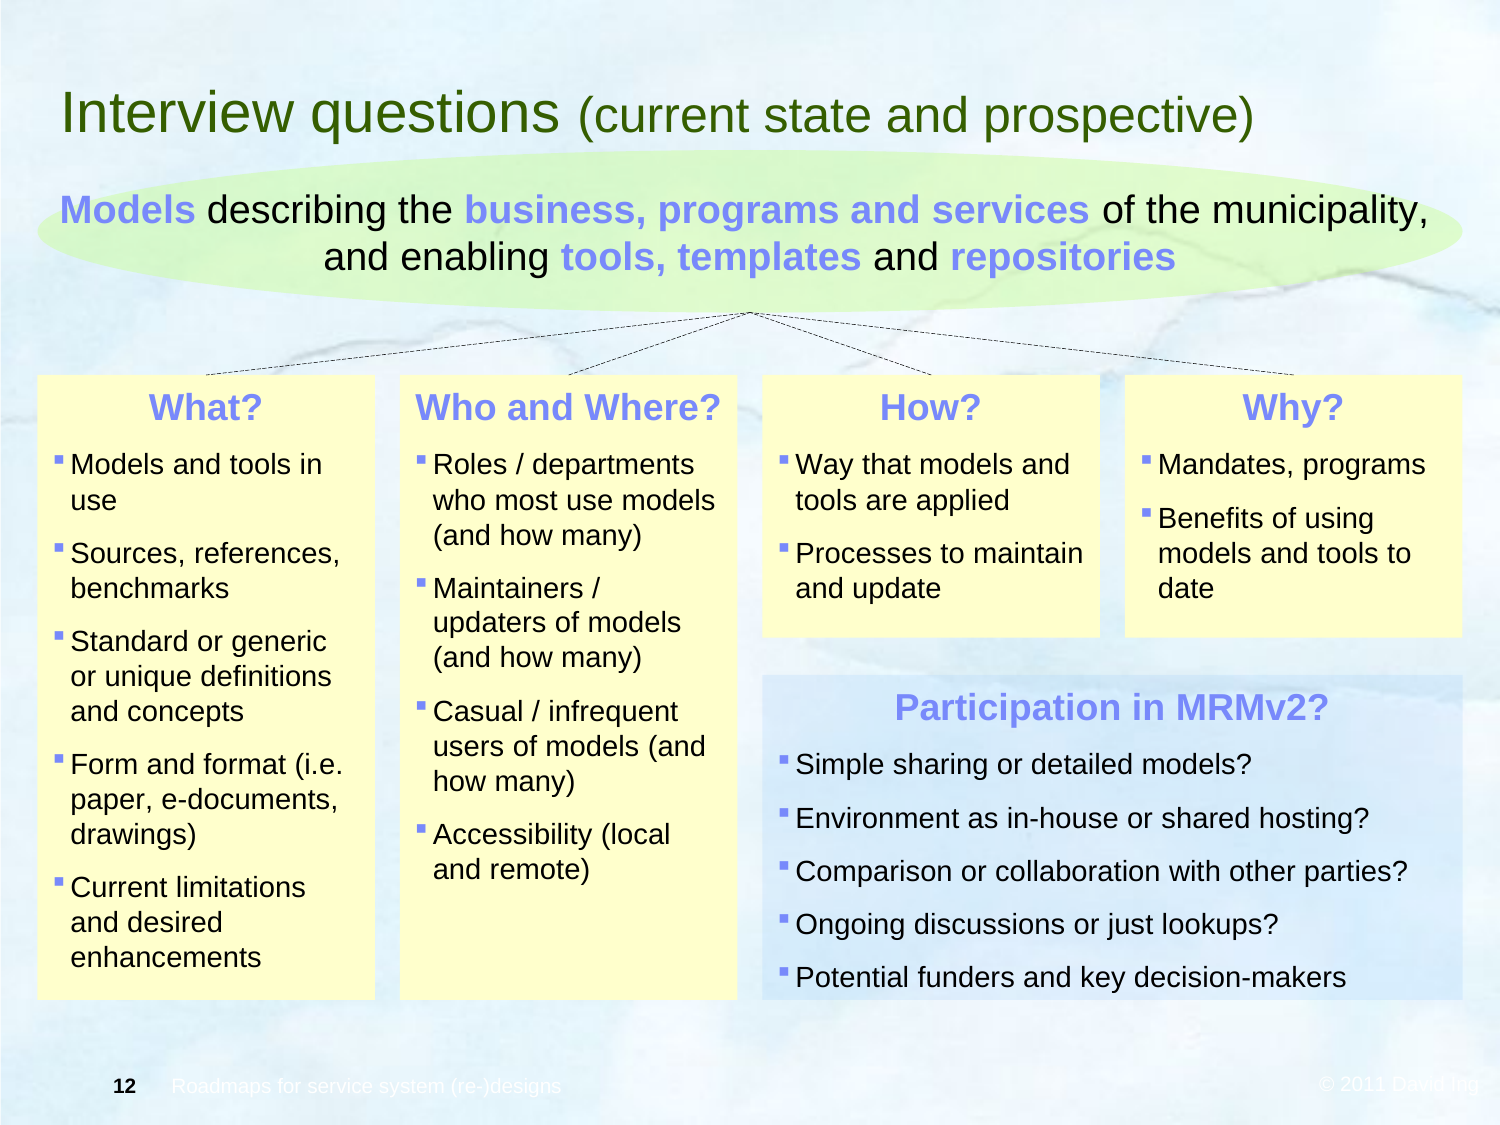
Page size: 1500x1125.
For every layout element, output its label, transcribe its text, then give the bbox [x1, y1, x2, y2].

text_box How? Way that models and tools are applied Processes to maintain and update [762, 374, 1100, 638]
title Interview questions (current state and prospective) [25, 74, 1378, 201]
text_box Models describing the business, programs and services of the municipality, and enabling tools, templates and repositories [37, 149, 1463, 313]
text_box What? Models and tools in use Sources, references, benchmarks Standard or generic or unique definitions and concepts Form and format (i.e. paper, e-documents, drawings) Current limitations and desired enhancements [37, 374, 375, 1000]
text_box Who and Where? Roles / departments who most use models (and how many) Maintainers / updaters of models (and how many) Casual / infrequent users of models (and how many) Accessibility (local and remote) [399, 374, 738, 1000]
text_box Why? Mandates, programs Benefits of using models and tools to date [1124, 374, 1463, 638]
text_box Participation in MRMv2? Simple sharing or detailed models? Environment as in-house or shared hosting? Comparison or collaboration with other parties? Ongoing discussions or just lookups? Potential funders and key decision-makers [762, 674, 1463, 1000]
picture [0, 0, 1500, 1125]
